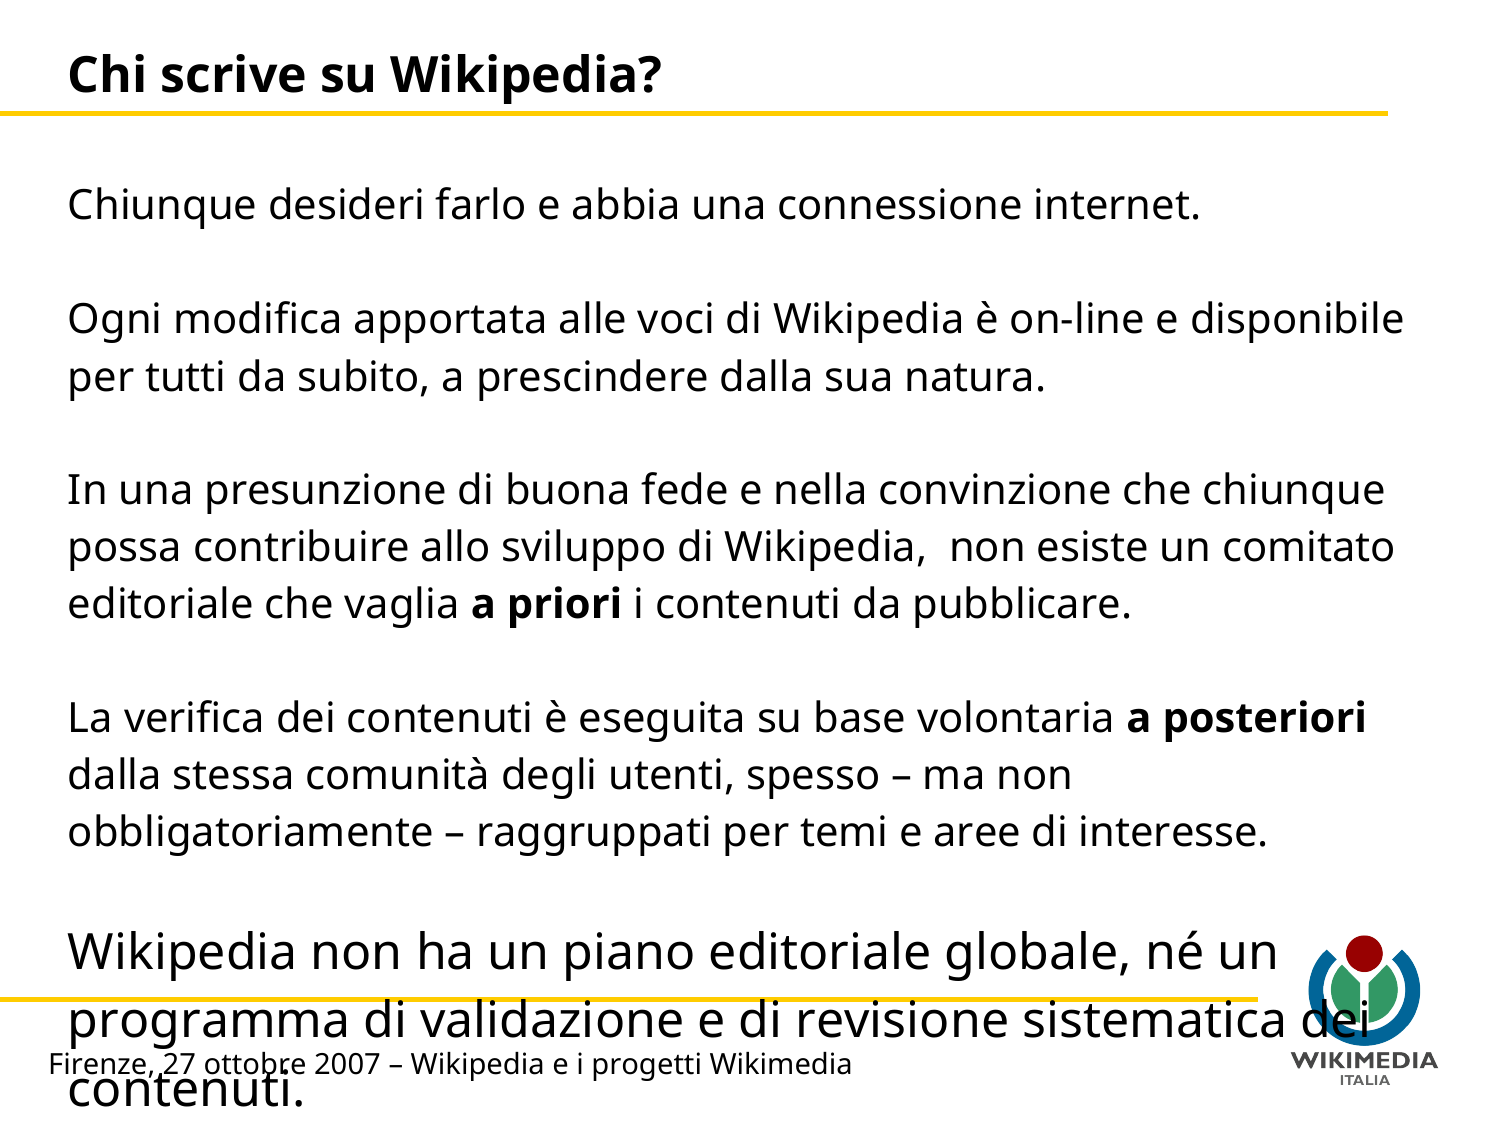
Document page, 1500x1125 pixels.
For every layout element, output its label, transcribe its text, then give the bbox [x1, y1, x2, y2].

text_box Chi scrive su Wikipedia? Chiunque desideri farlo e abbia una connessione internet. Ogni modifica apportata alle voci di Wikipedia è on-line e disponibile per tutti da subito, a prescindere dalla sua natura. In una presunzione di buona fede e nella convinzione che chiunque possa contribuire allo sviluppo di Wikipedia, non esiste un comitato editoriale che vaglia a priori i contenuti da pubblicare. La verifica dei contenuti è eseguita su base volontaria a posteriori dalla stessa comunità degli utenti, spesso – ma non obbligatoriamente – raggruppati per temi e aree di interesse. Wikipedia non ha un piano editoriale globale, né un programma di validazione e di revisione sistematica dei contenuti. [53, 31, 1424, 1125]
picture [1424, 928, 1449, 1096]
